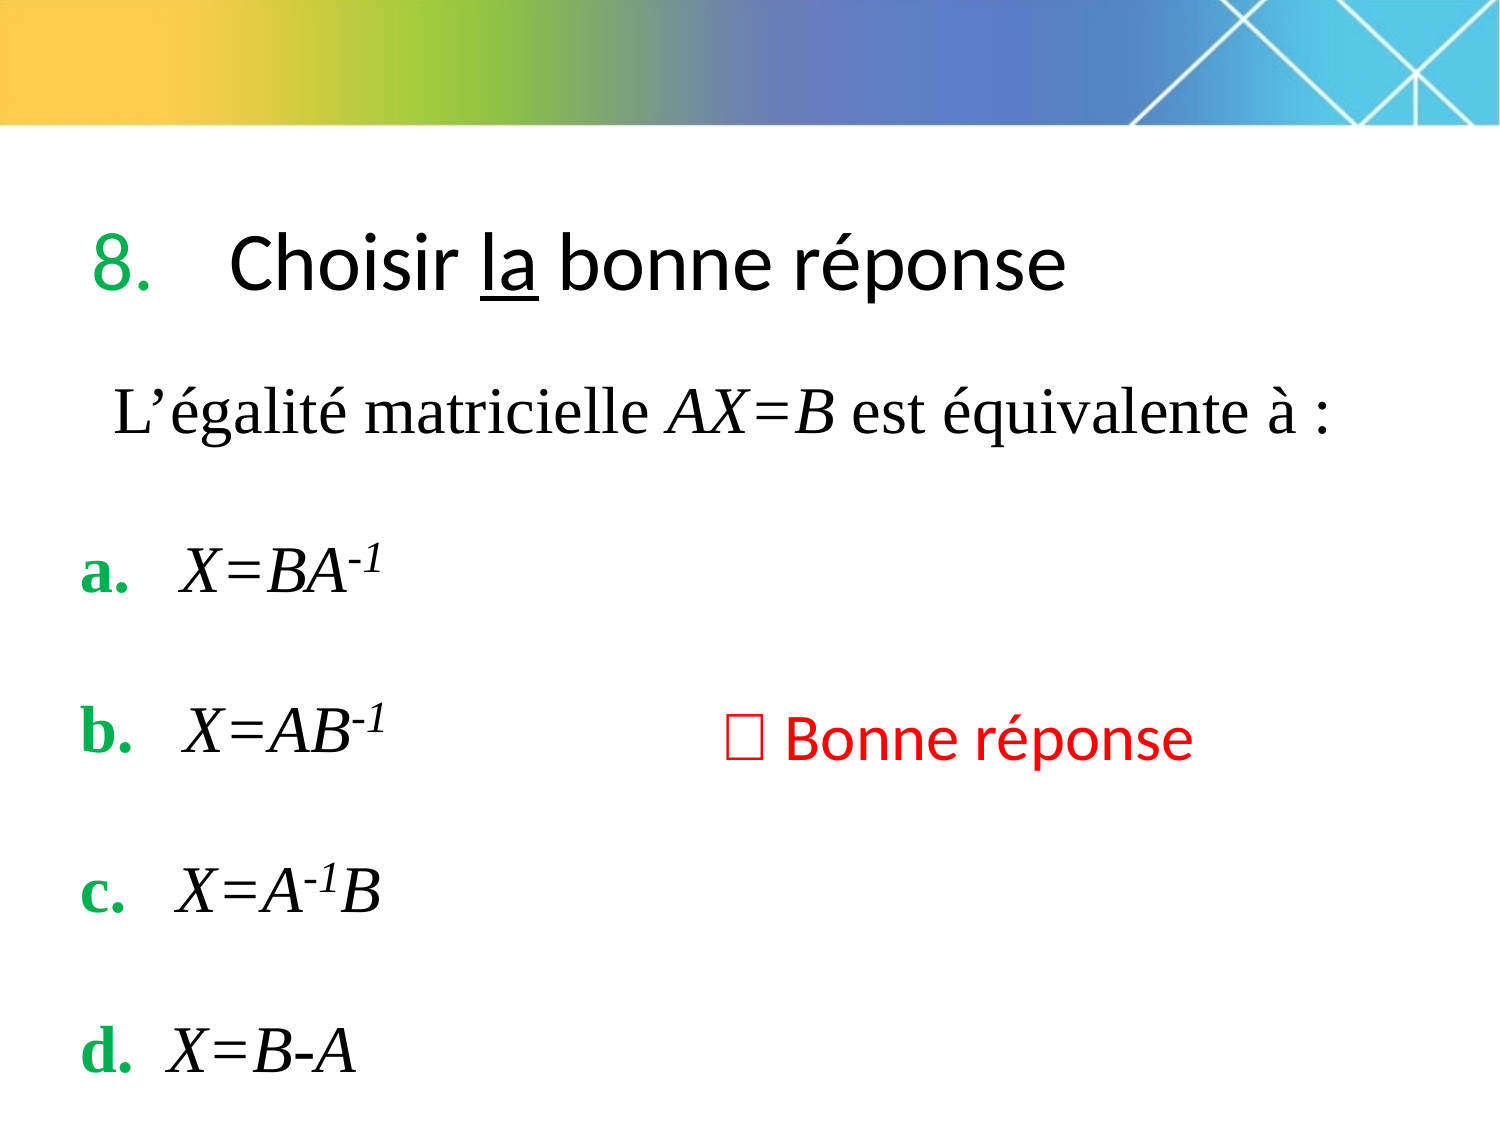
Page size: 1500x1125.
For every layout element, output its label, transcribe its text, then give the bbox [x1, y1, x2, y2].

text_box  Bonne réponse [704, 424, 1267, 1111]
text_box Choisir la bonne réponse [76, 164, 1500, 351]
text_box L’égalité matricielle AX=B est équivalente à : a. X=BA-1 b. X=AB-1 c. X=A-1B d. X=B-A [64, 278, 1460, 1125]
